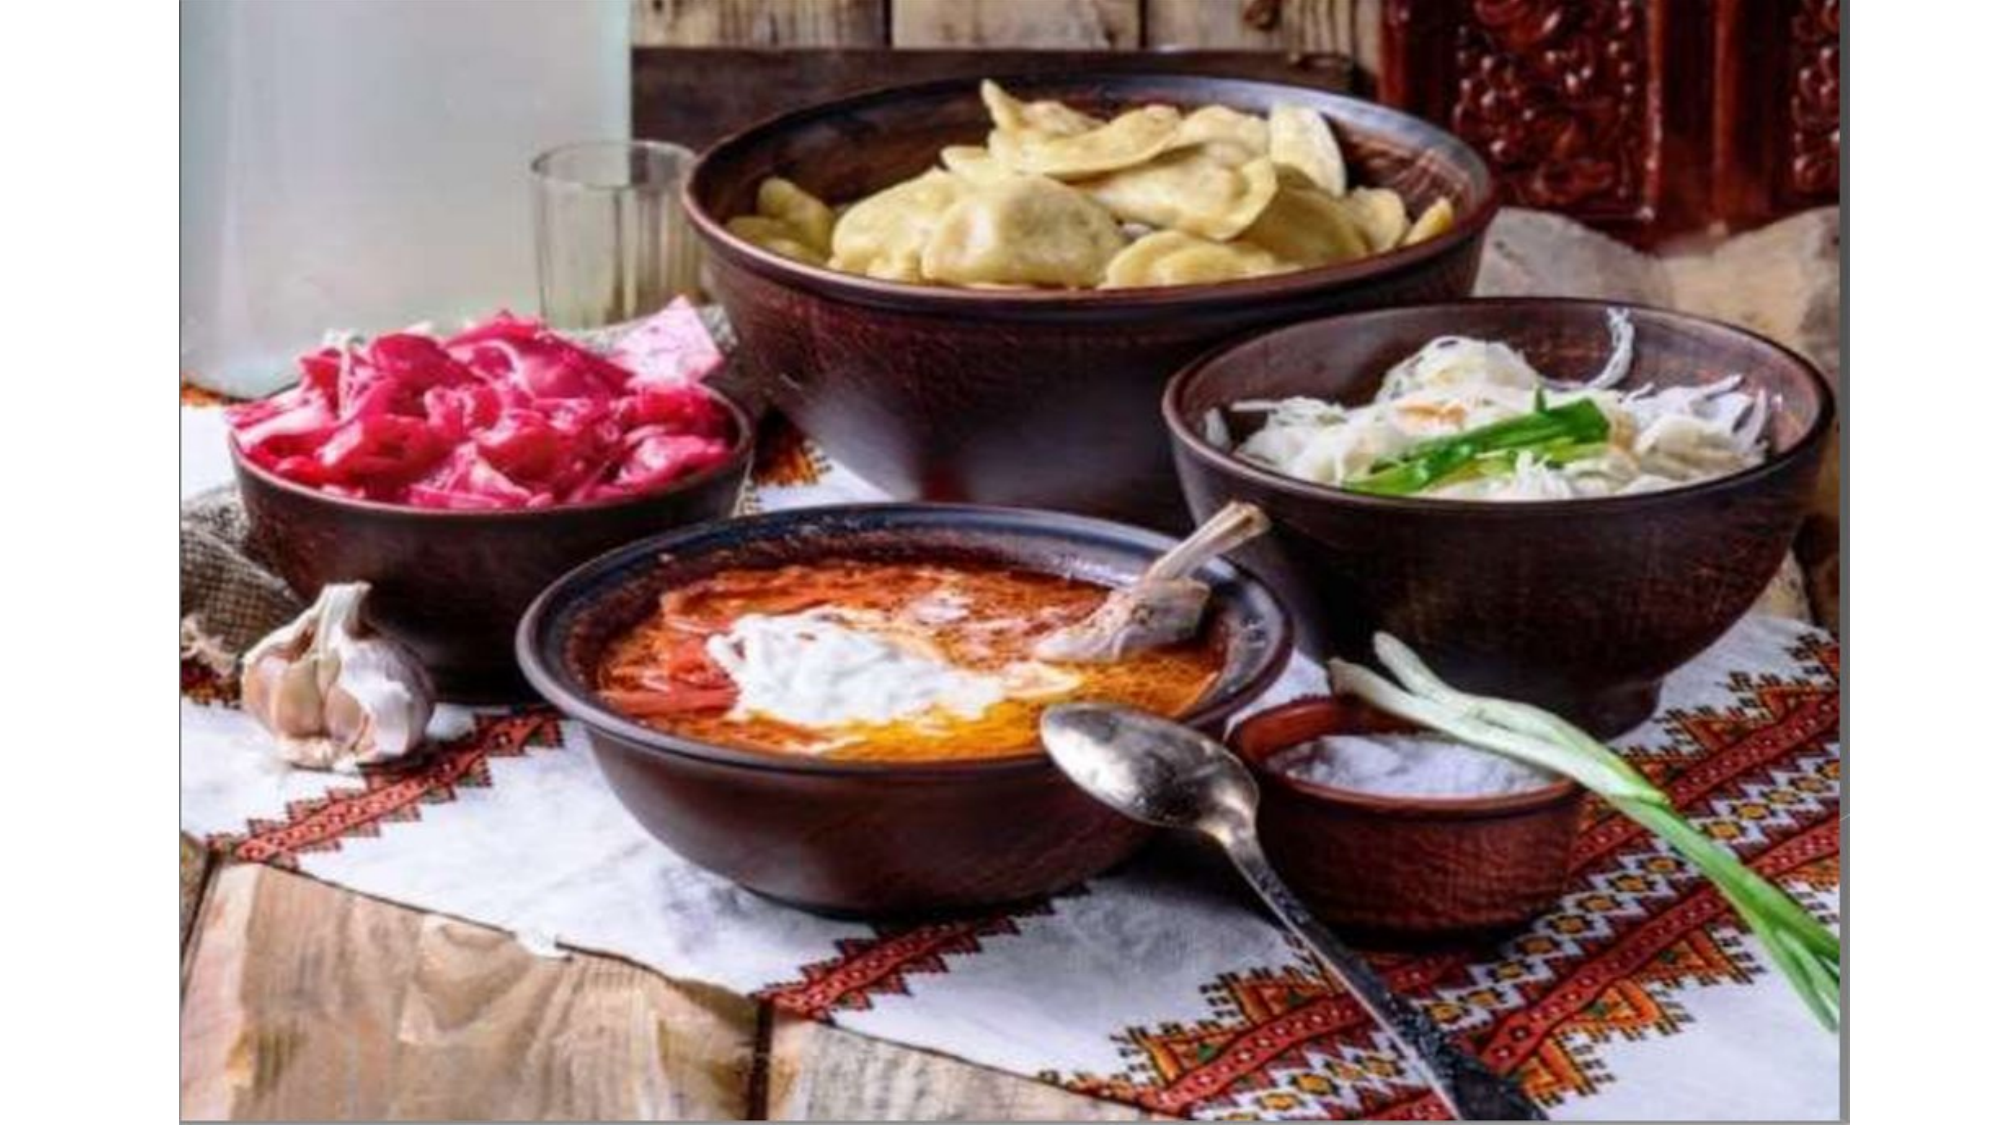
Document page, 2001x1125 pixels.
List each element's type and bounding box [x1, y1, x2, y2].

picture [179, 0, 1850, 1125]
